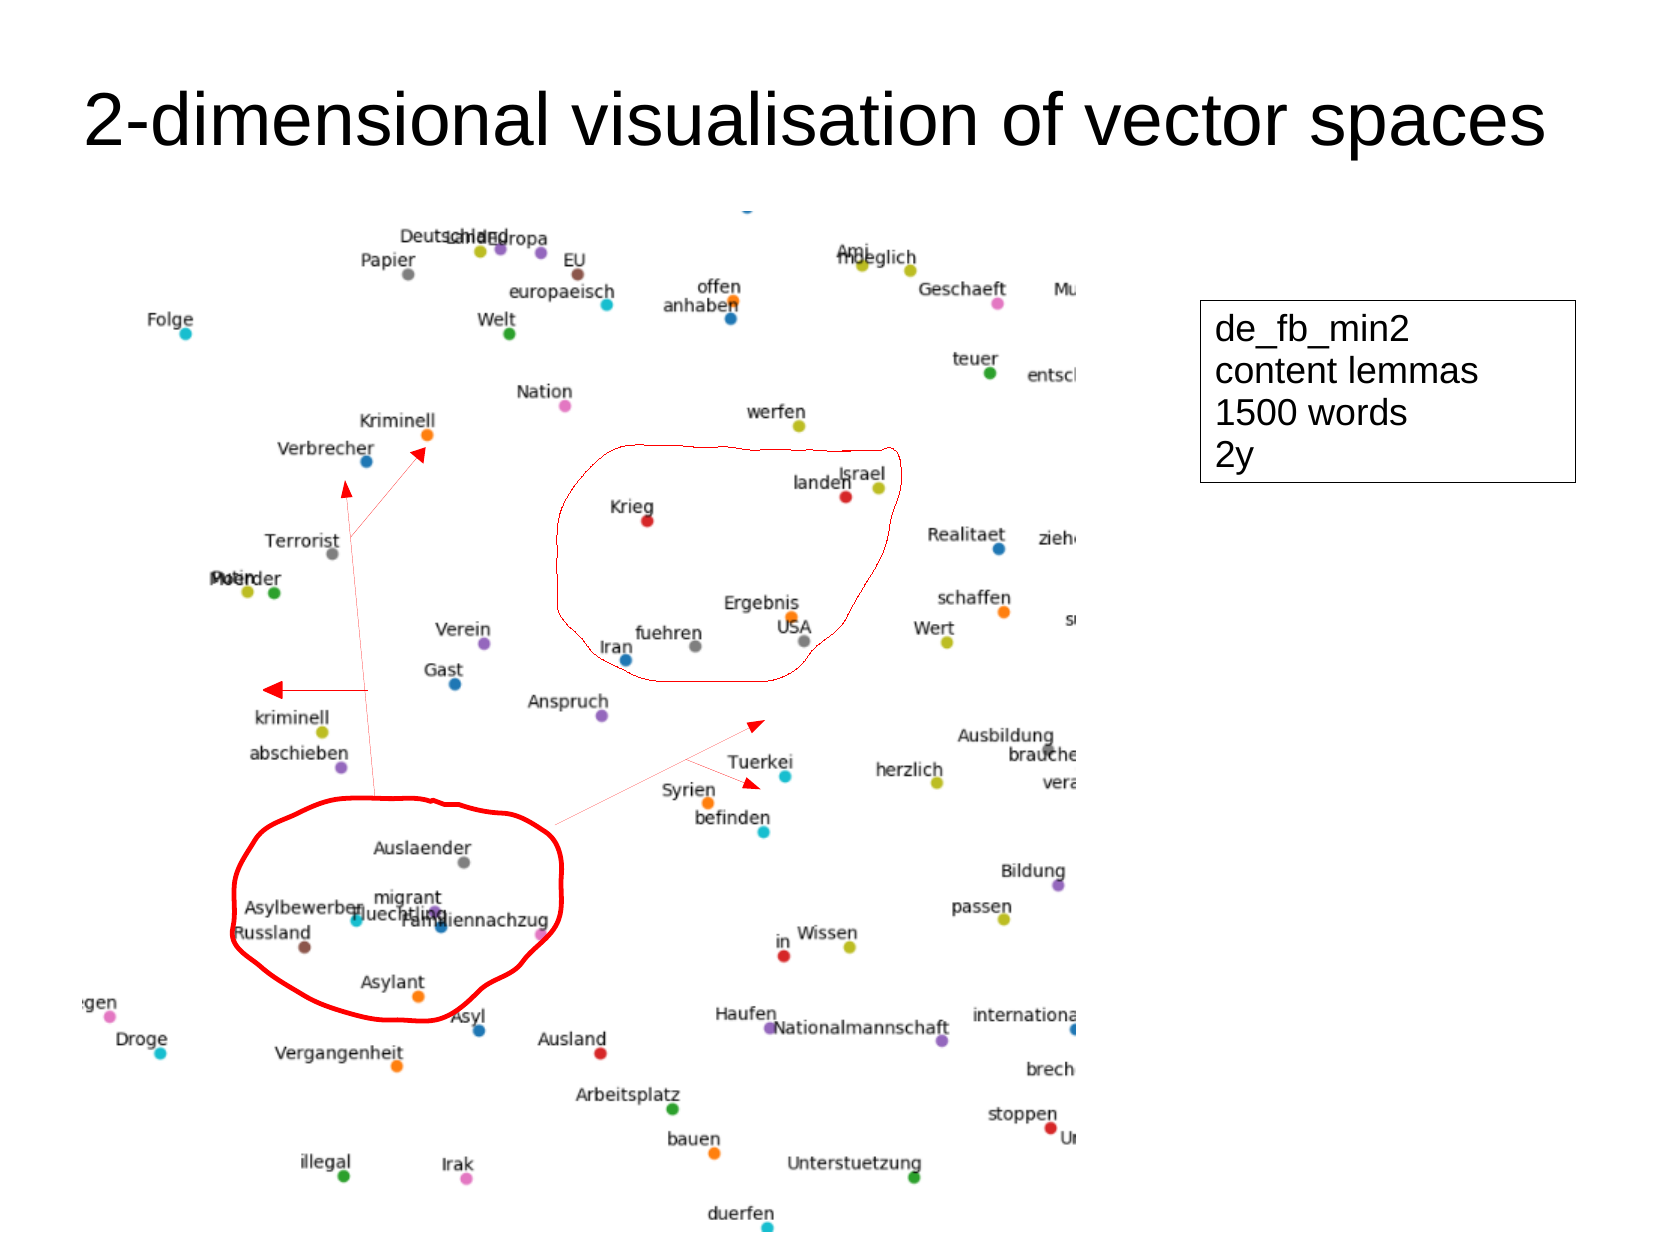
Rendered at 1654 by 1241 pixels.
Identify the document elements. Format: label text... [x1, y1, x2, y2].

text_box de_fb_min2 content lemmas 1500 words 2y [1200, 300, 1576, 483]
title 2-dimensional visualisation of vector spaces [71, 43, 1561, 196]
picture [82, 211, 1076, 1232]
